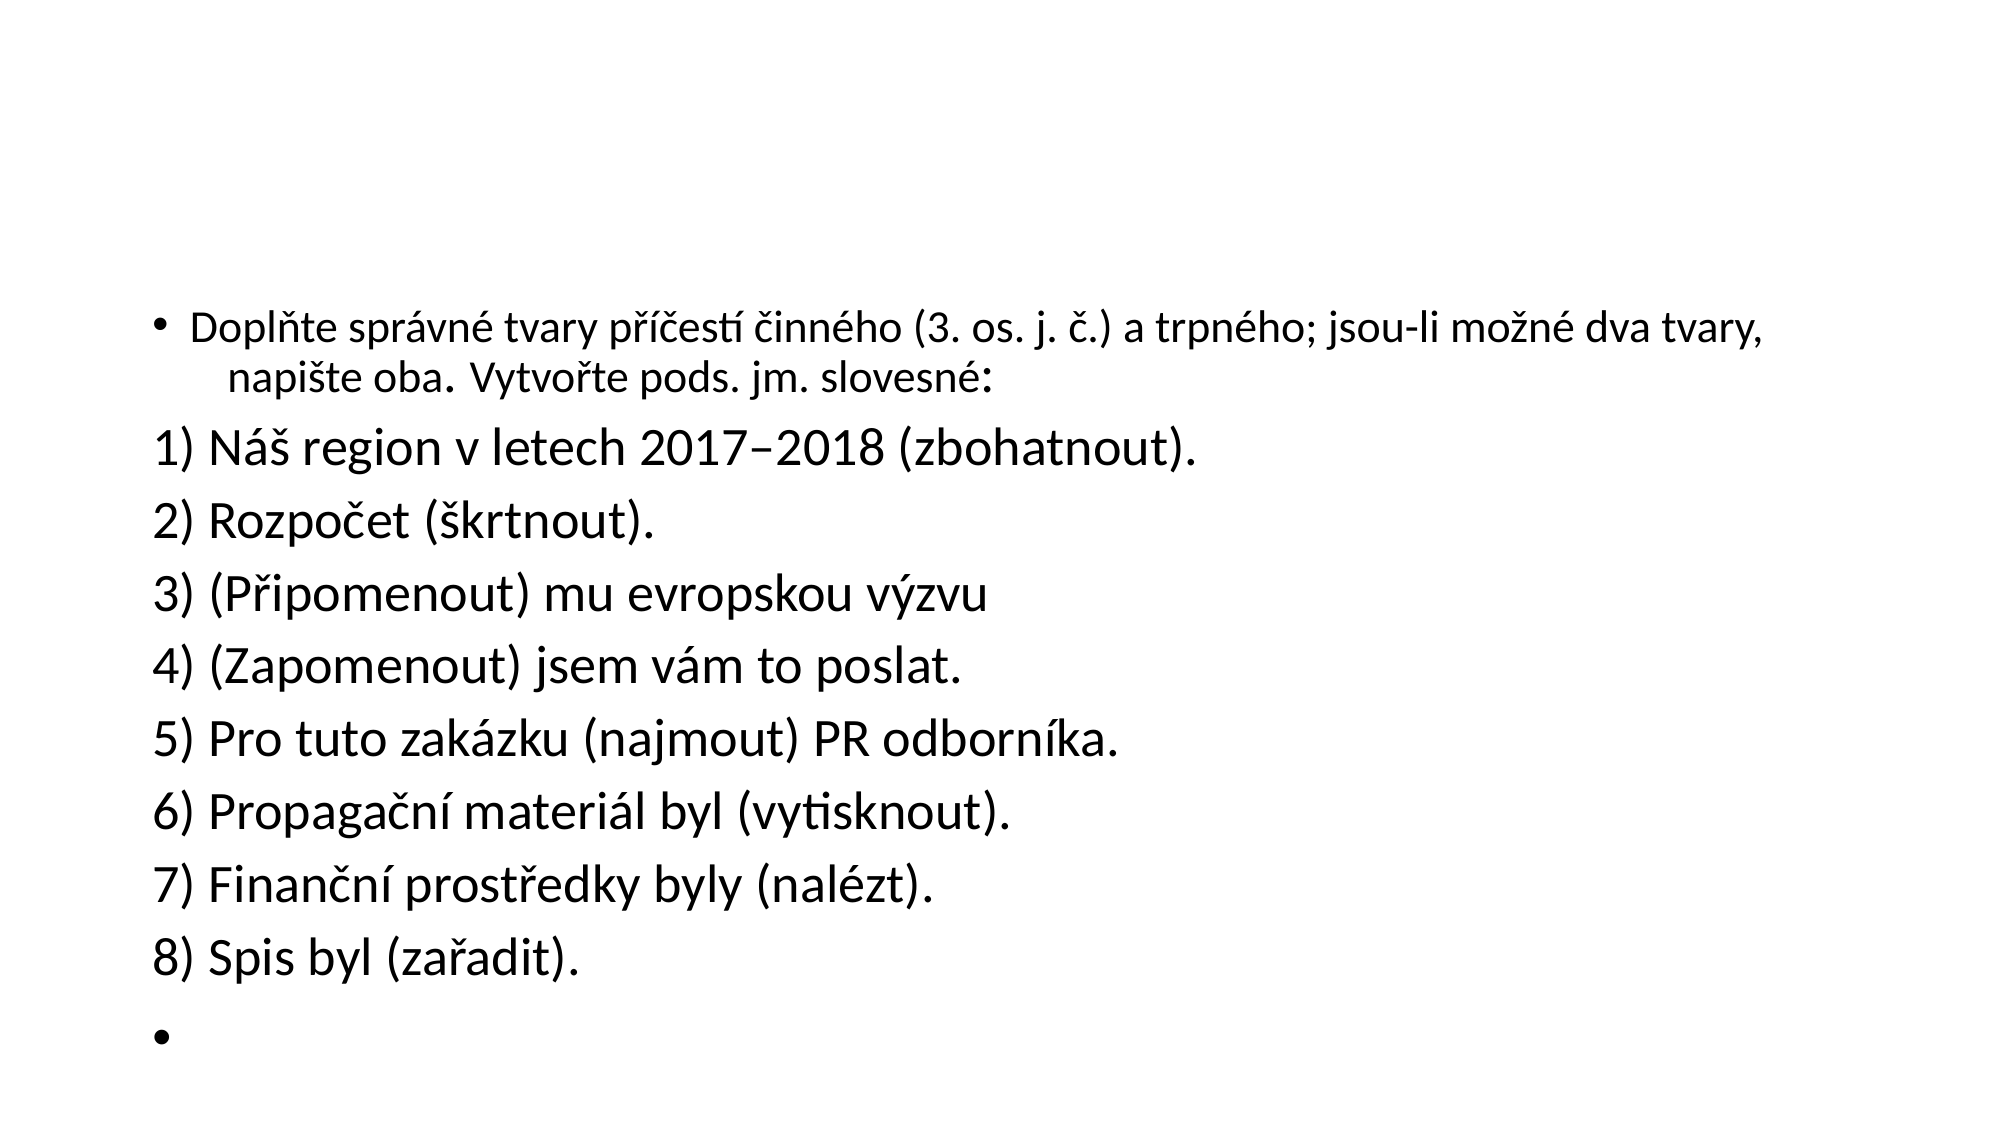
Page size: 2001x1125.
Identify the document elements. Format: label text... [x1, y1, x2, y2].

list Doplňte správné tvary příčestí činného (3. os. j. č.) a trpného; jsou-li možné dva tvary, napište oba. Vytvořte pods. jm. slovesné: 1) Náš region v letech 2017–2018 (zbohatnout). 2) Rozpočet (škrtnout). 3) (Připomenout) mu evropskou výzvu 4) (Zapomenout) jsem vám to poslat. 5) Pro tuto zakázku (najmout) PR odborníka. 6) Propagační materiál byl (vytisknout). 7) Finanční prostředky byly (nalézt). 8) Spis byl (zařadit). [137, 299, 1863, 1014]
